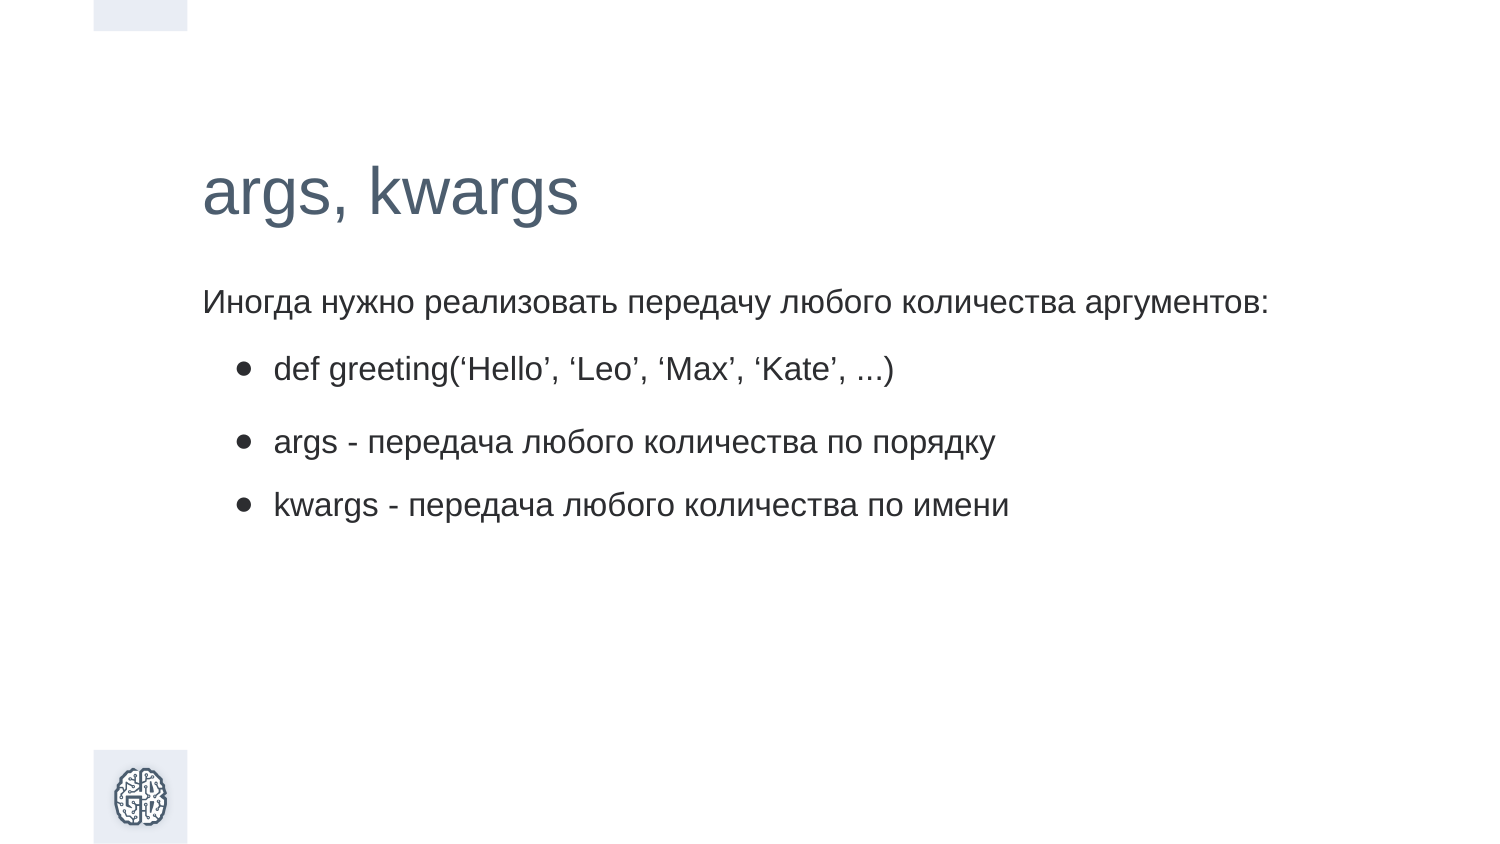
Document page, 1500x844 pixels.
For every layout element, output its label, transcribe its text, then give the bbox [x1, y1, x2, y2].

text_box kwargs - передача любого количества по имени [187, 456, 1313, 530]
text_box def greeting(‘Hello’, ‘Leo’, ‘Max’, ‘Kate’, ...) [187, 322, 1313, 394]
picture [106, 760, 175, 834]
text_box Иногда нужно реализовать передачу любого количества аргументов: [187, 259, 1415, 322]
text_box args - передача любого количества по порядку [187, 394, 1313, 456]
text_box args, kwargs [187, 93, 1312, 259]
